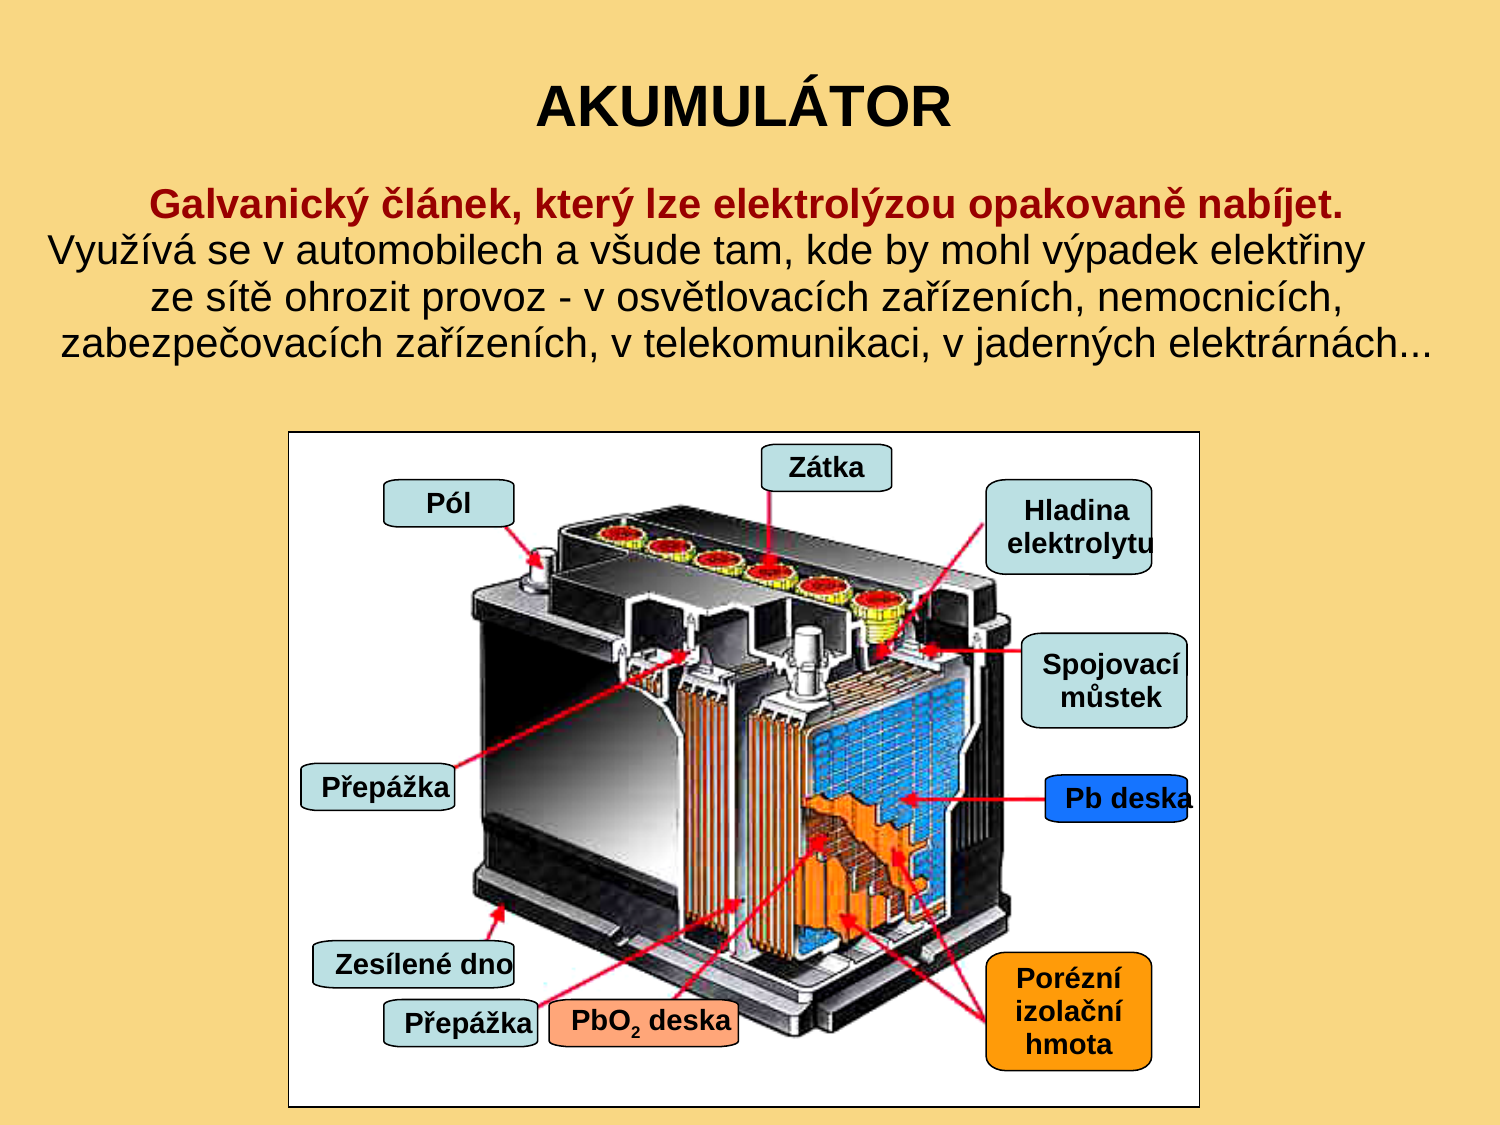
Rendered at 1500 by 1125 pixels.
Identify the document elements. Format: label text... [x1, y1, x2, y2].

text_box Porézní izolační hmota [986, 952, 1152, 1071]
text_box Pól [383, 479, 514, 527]
text_box Pb deska [1045, 774, 1188, 823]
text_box Zesílené dno [312, 940, 514, 988]
text_box Galvanický článek, který lze elektrolýzou opakovaně nabíjet. Využívá se v automobilech a všude tam, kde by mohl výpadek elektřiny ze sítě ohrozit provoz - v osvětlovacích zařízeních, nemocnicích, zabezpečovacích zařízeních, v telekomunikaci, v jaderných elektrárnách... [11, 172, 1483, 374]
picture [289, 432, 1199, 1106]
text_box Spojovací můstek [1021, 633, 1188, 728]
text_box Zátka [761, 444, 892, 492]
text_box AKUMULÁTOR [171, 66, 1317, 147]
text_box Přepážka [383, 999, 538, 1047]
text_box Hladina elektrolytu [986, 479, 1152, 575]
text_box PbO2 deska [549, 999, 739, 1047]
text_box Přepážka [301, 763, 455, 811]
